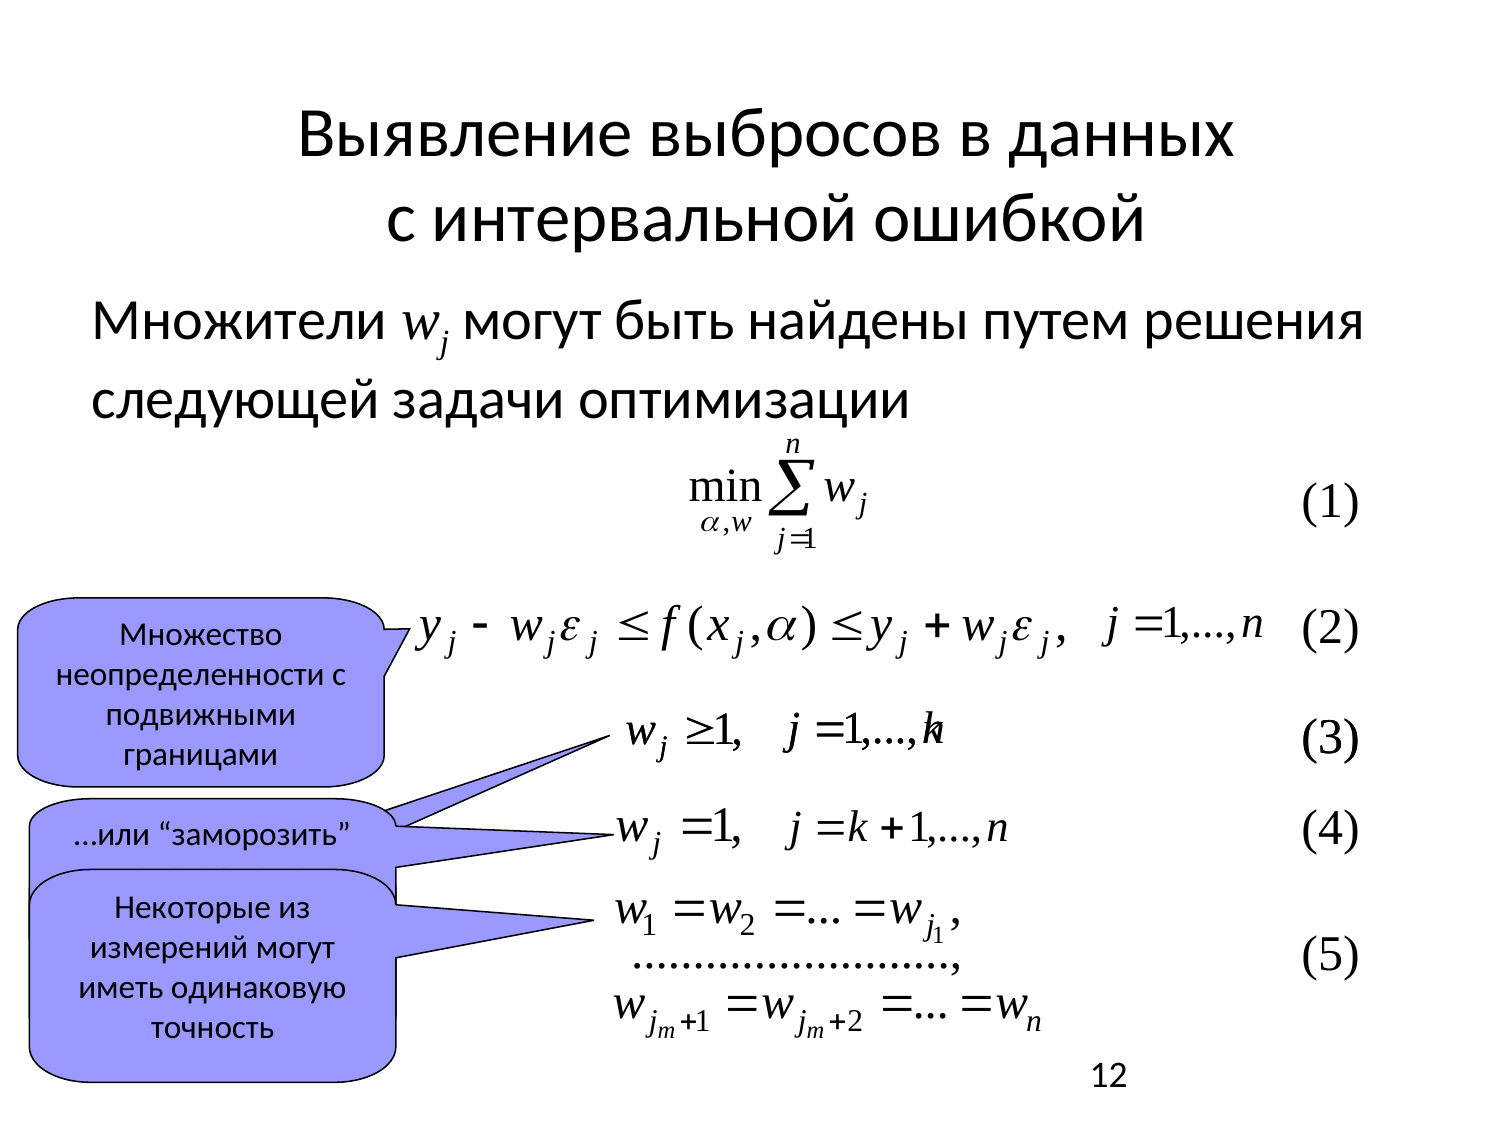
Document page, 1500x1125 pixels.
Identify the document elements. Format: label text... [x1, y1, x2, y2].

chart [1080, 598, 1270, 658]
chart [607, 877, 968, 952]
chart [605, 958, 1051, 1047]
chart [618, 701, 751, 772]
text_box Некоторые из измерений могут иметь одинаковую точность [29, 869, 595, 1083]
chart [682, 422, 880, 563]
text_box (4) [1286, 798, 1429, 866]
list Множители wj могут быть найдены путем решения следующей задачи оптимизации [76, 273, 1446, 469]
text_box …или “заморозить” некоторые из интервалов [29, 798, 614, 899]
title Выявление выбросов в данных с интервальной ошибкой [74, 78, 1459, 264]
text_box (3) [1286, 707, 1429, 775]
chart [608, 794, 751, 870]
chart [775, 803, 1015, 861]
text_box (5) [1286, 924, 1429, 992]
chart [395, 593, 1073, 669]
chart [761, 704, 951, 763]
text_box (1) [1286, 471, 1429, 539]
text_box Множество неопределенности с подвижными границами [17, 597, 410, 787]
text_box Можно только увеличивать интервалы ошибок… [386, 735, 610, 826]
text_box (2) [1286, 597, 1429, 666]
